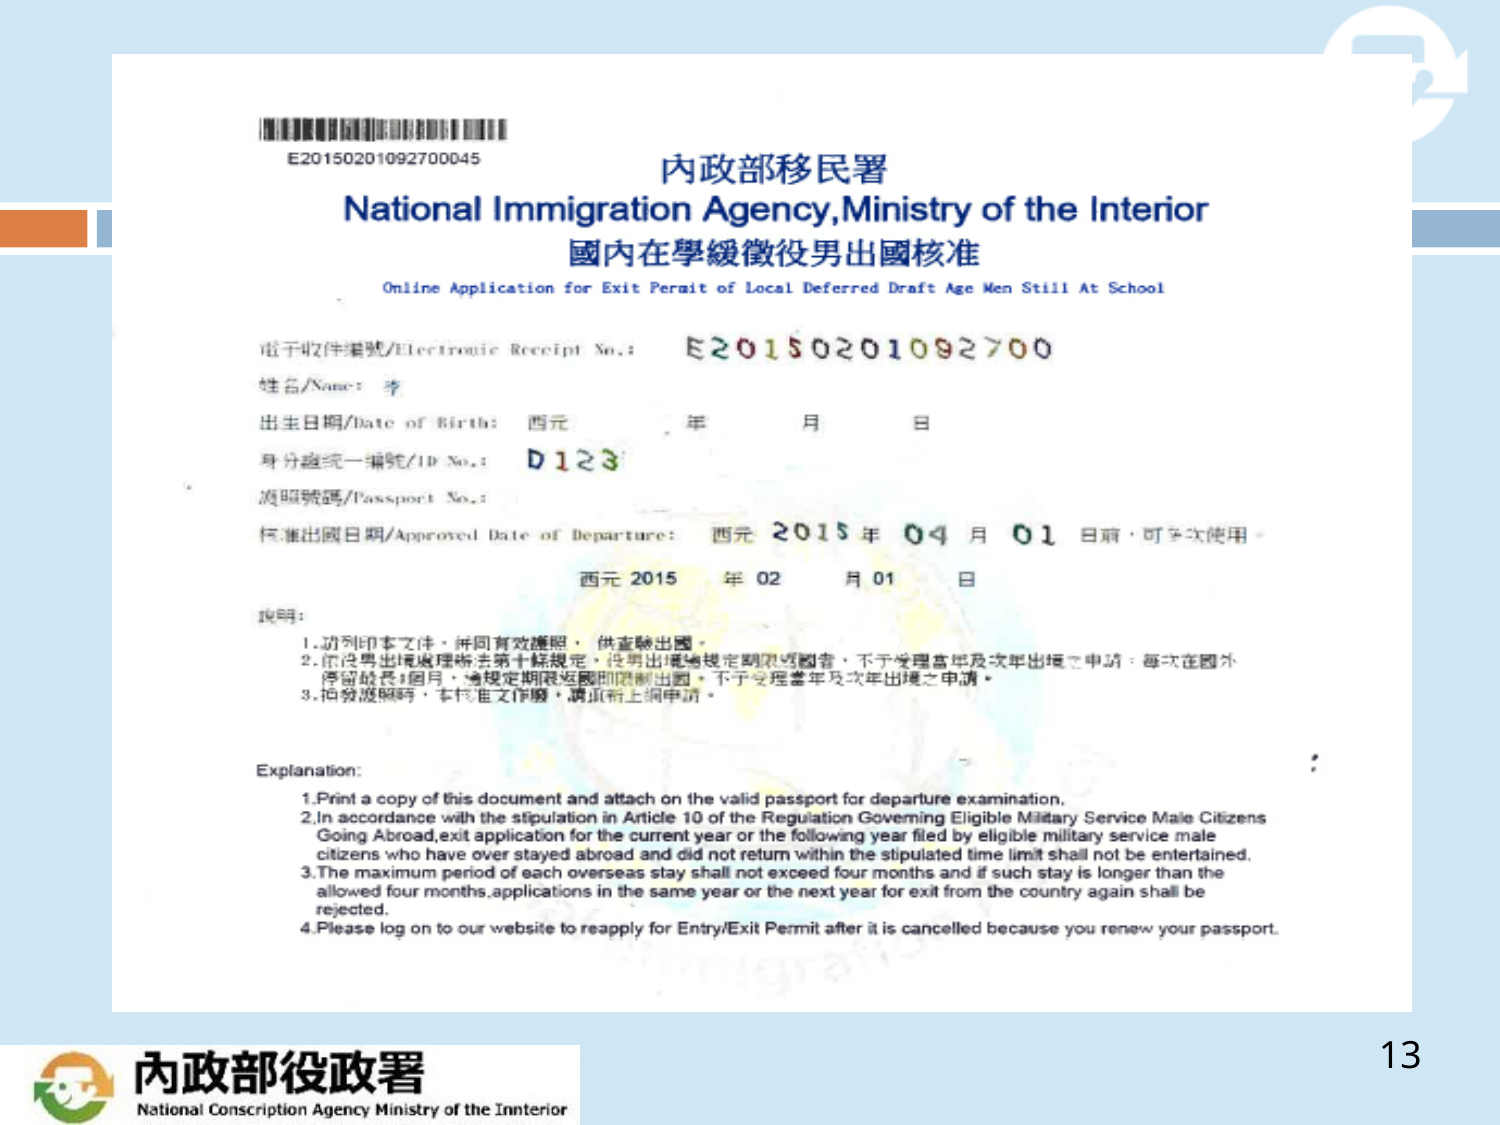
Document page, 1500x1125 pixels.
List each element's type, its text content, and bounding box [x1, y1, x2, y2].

picture [0, 1045, 580, 1125]
picture [112, 0, 1473, 1012]
slide_number <編號> [1364, 1023, 1452, 1086]
